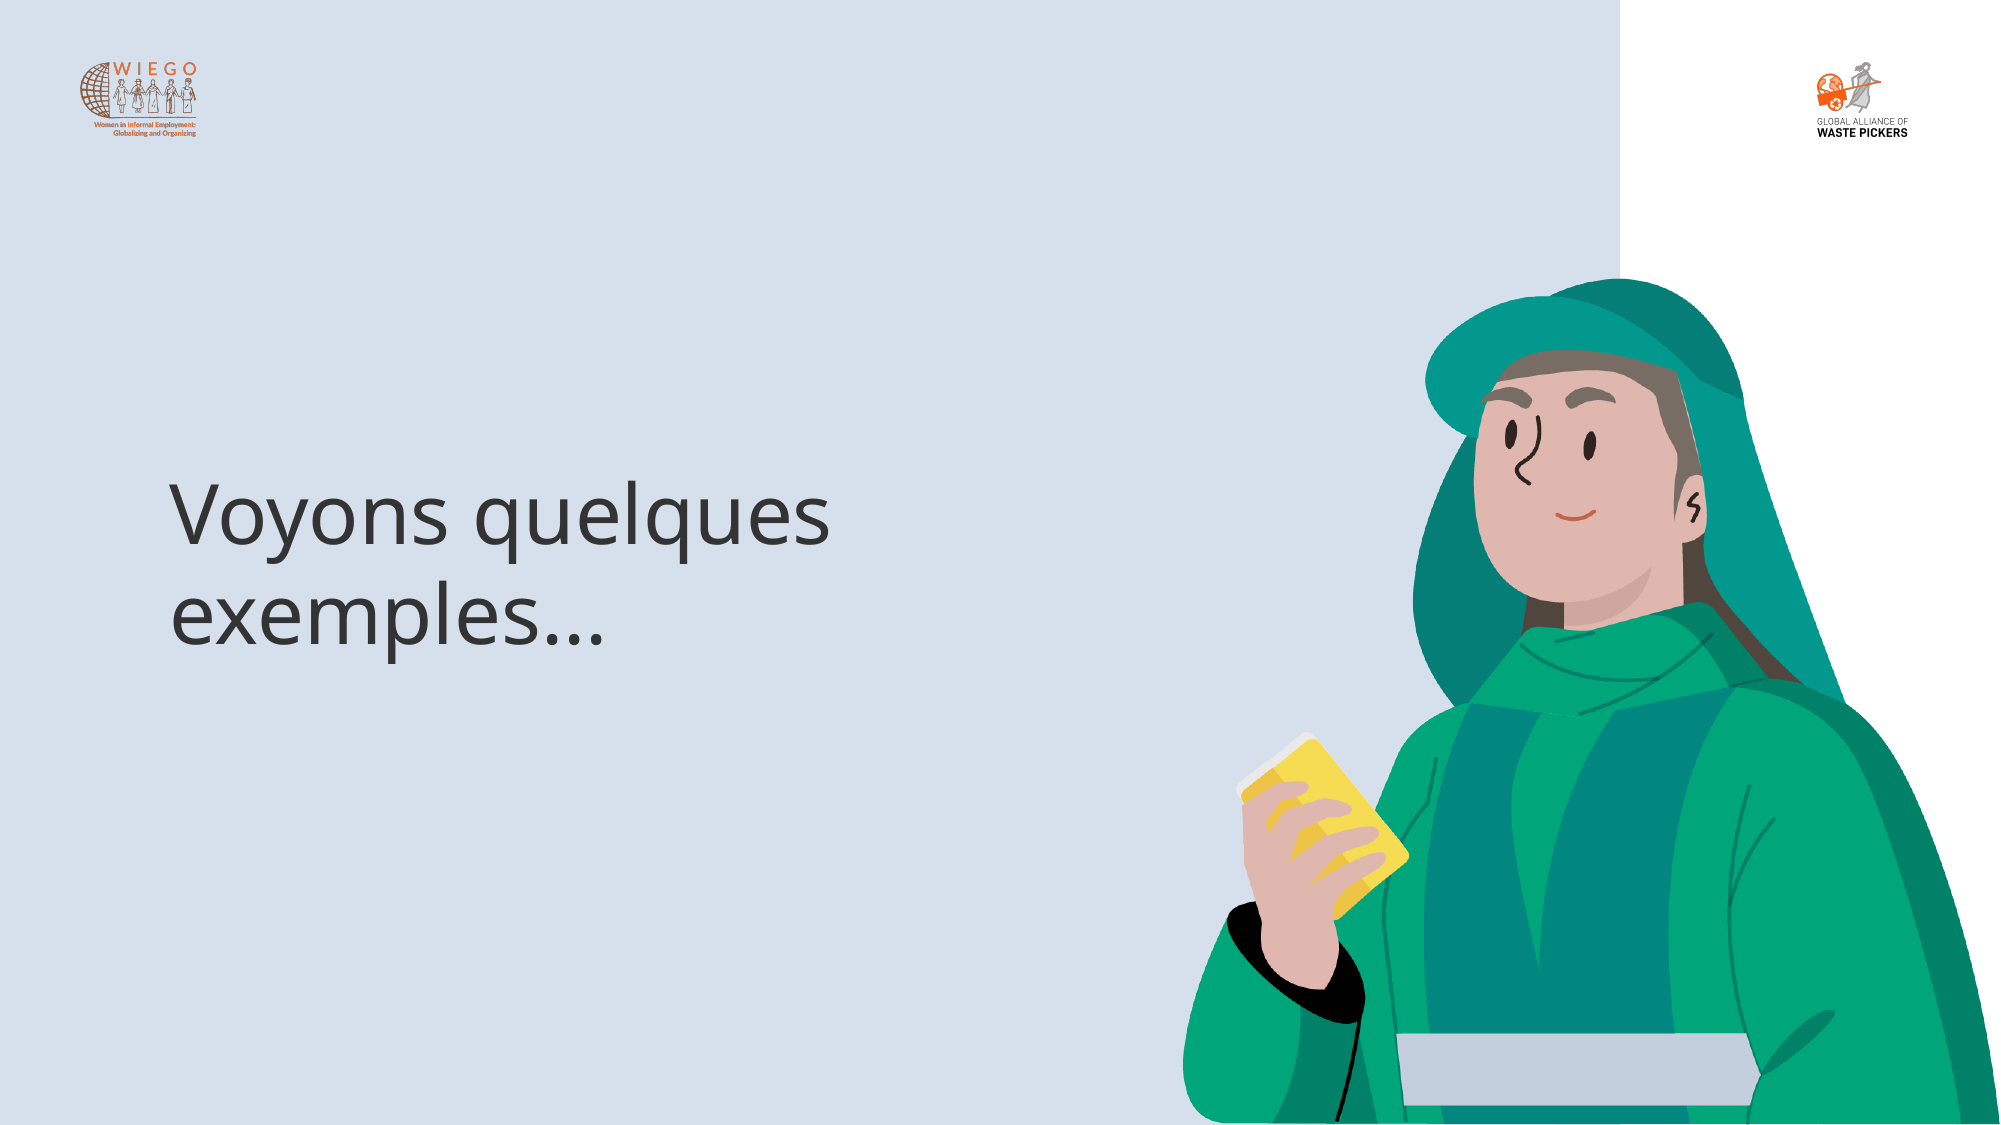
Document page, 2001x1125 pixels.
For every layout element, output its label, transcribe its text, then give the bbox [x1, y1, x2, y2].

text_box Voyons quelques exemples... [154, 453, 1144, 669]
picture [1817, 62, 1908, 137]
picture [1183, 278, 2000, 1125]
picture [80, 62, 196, 137]
